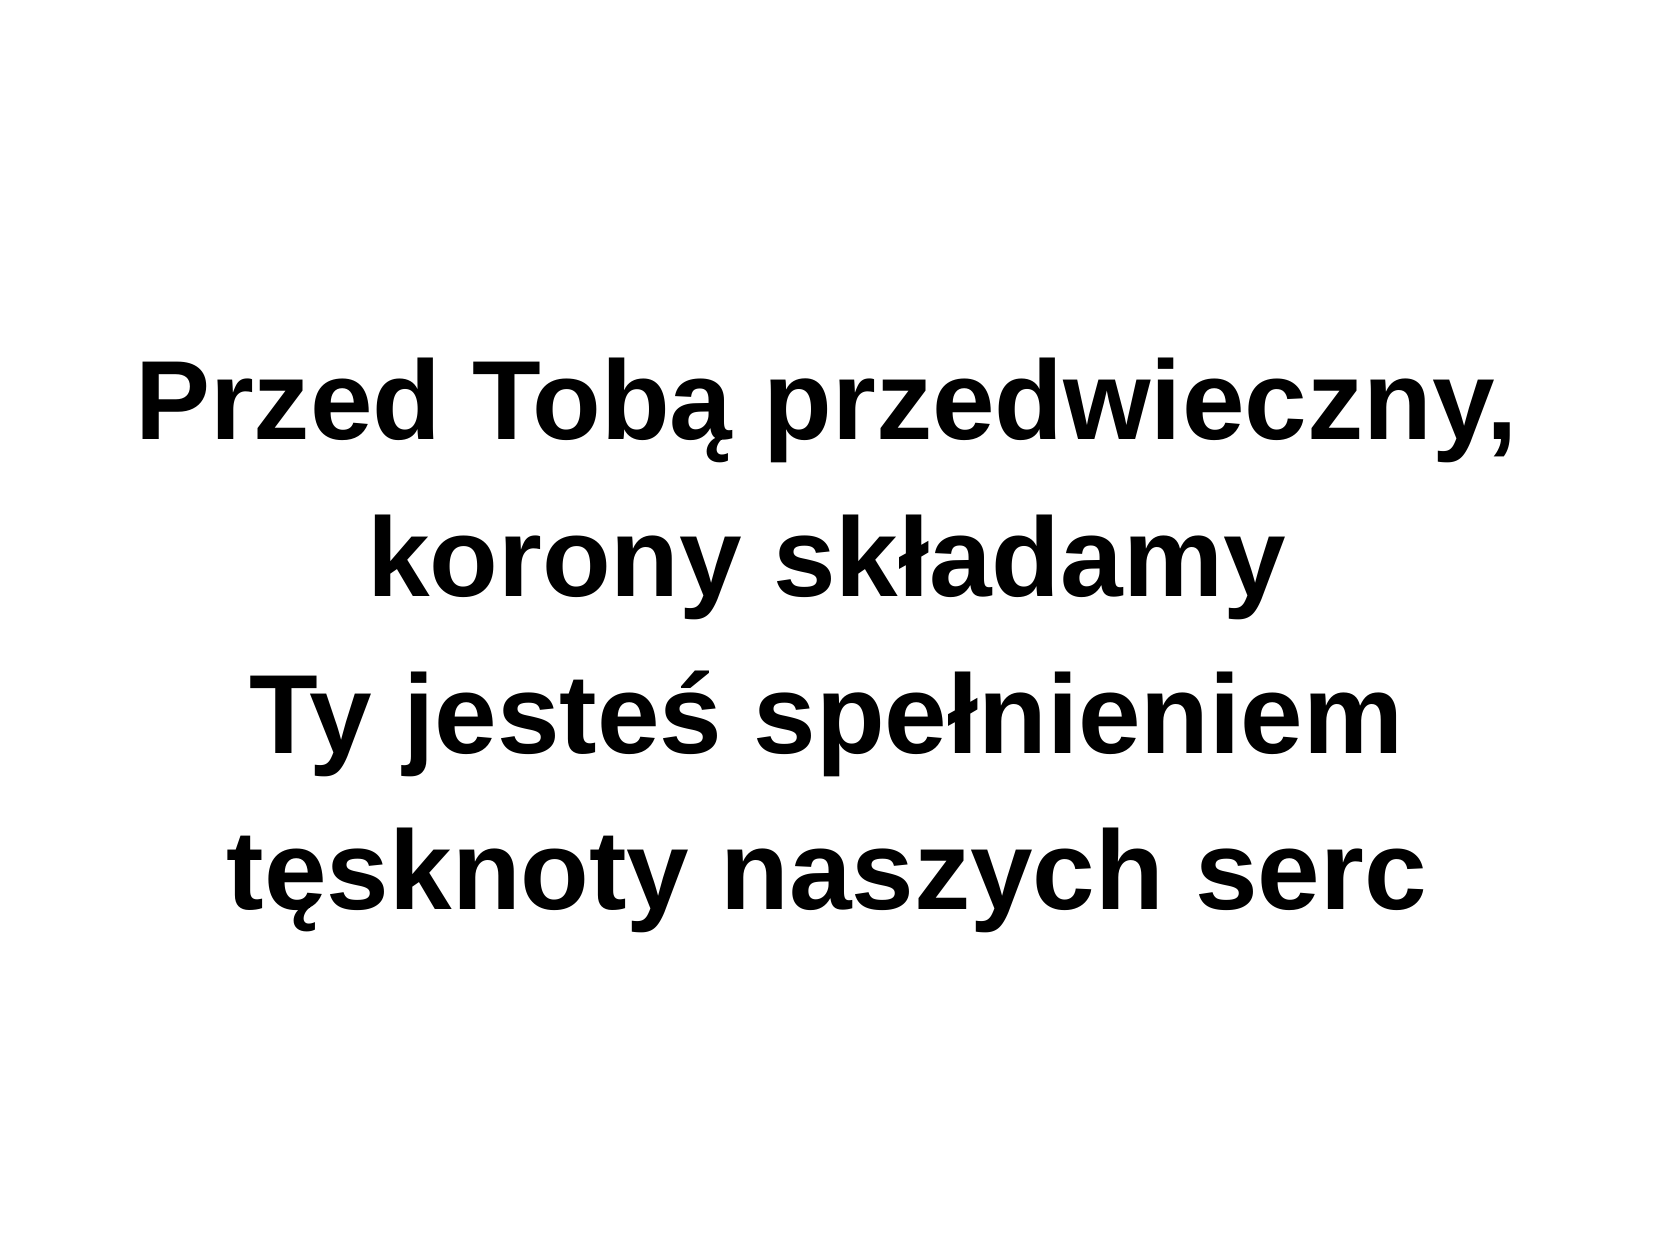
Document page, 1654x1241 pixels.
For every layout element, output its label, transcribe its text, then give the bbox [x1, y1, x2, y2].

subtitle Przed Tobą przedwieczny, korony składamy Ty jesteś spełnieniem tęsknoty naszych serc [0, 0, 1654, 1241]
